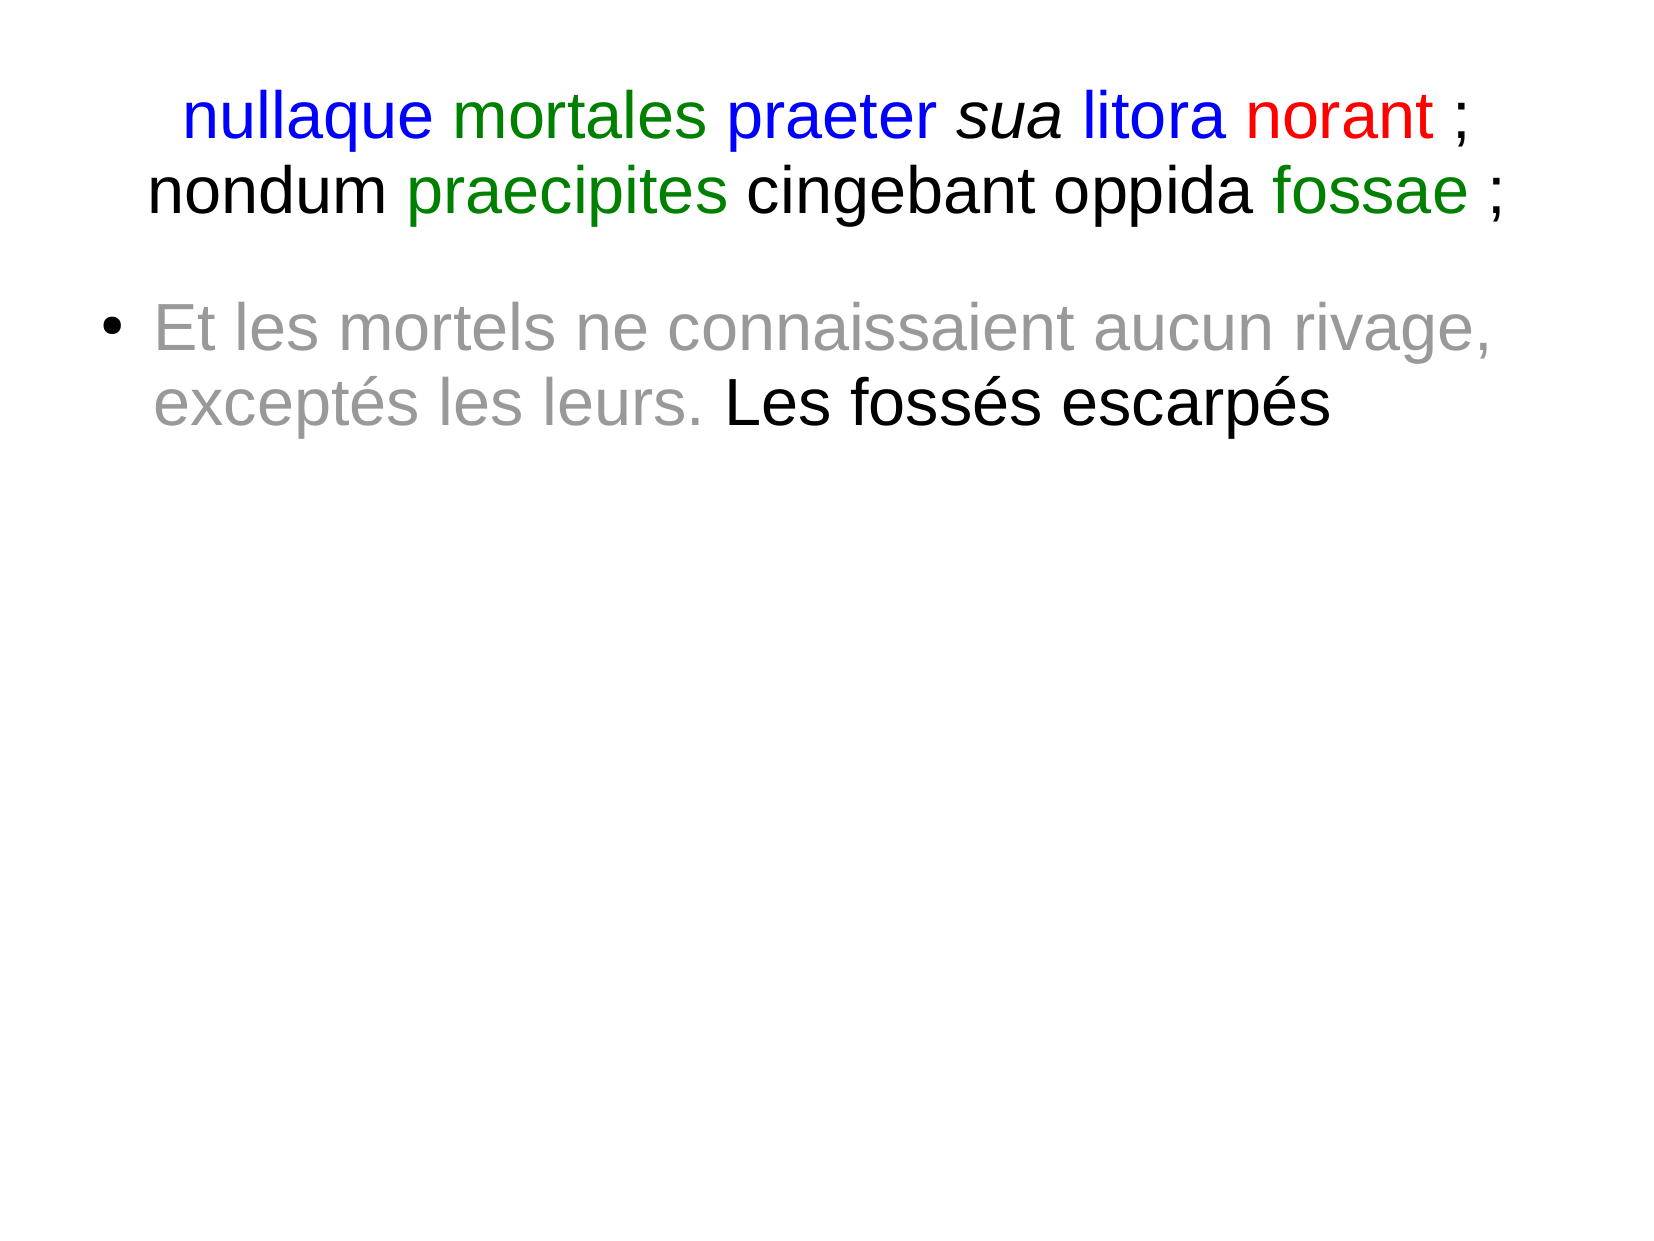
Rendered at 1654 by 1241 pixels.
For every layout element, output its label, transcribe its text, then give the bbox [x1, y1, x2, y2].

title nullaque mortales praeter sua litora norant ; nondum praecipites cingebant oppida fossae ; [82, 49, 1571, 257]
list Et les mortels ne connaissaient aucun rivage, exceptés les leurs. Les fossés escarpés [82, 290, 1571, 1010]
